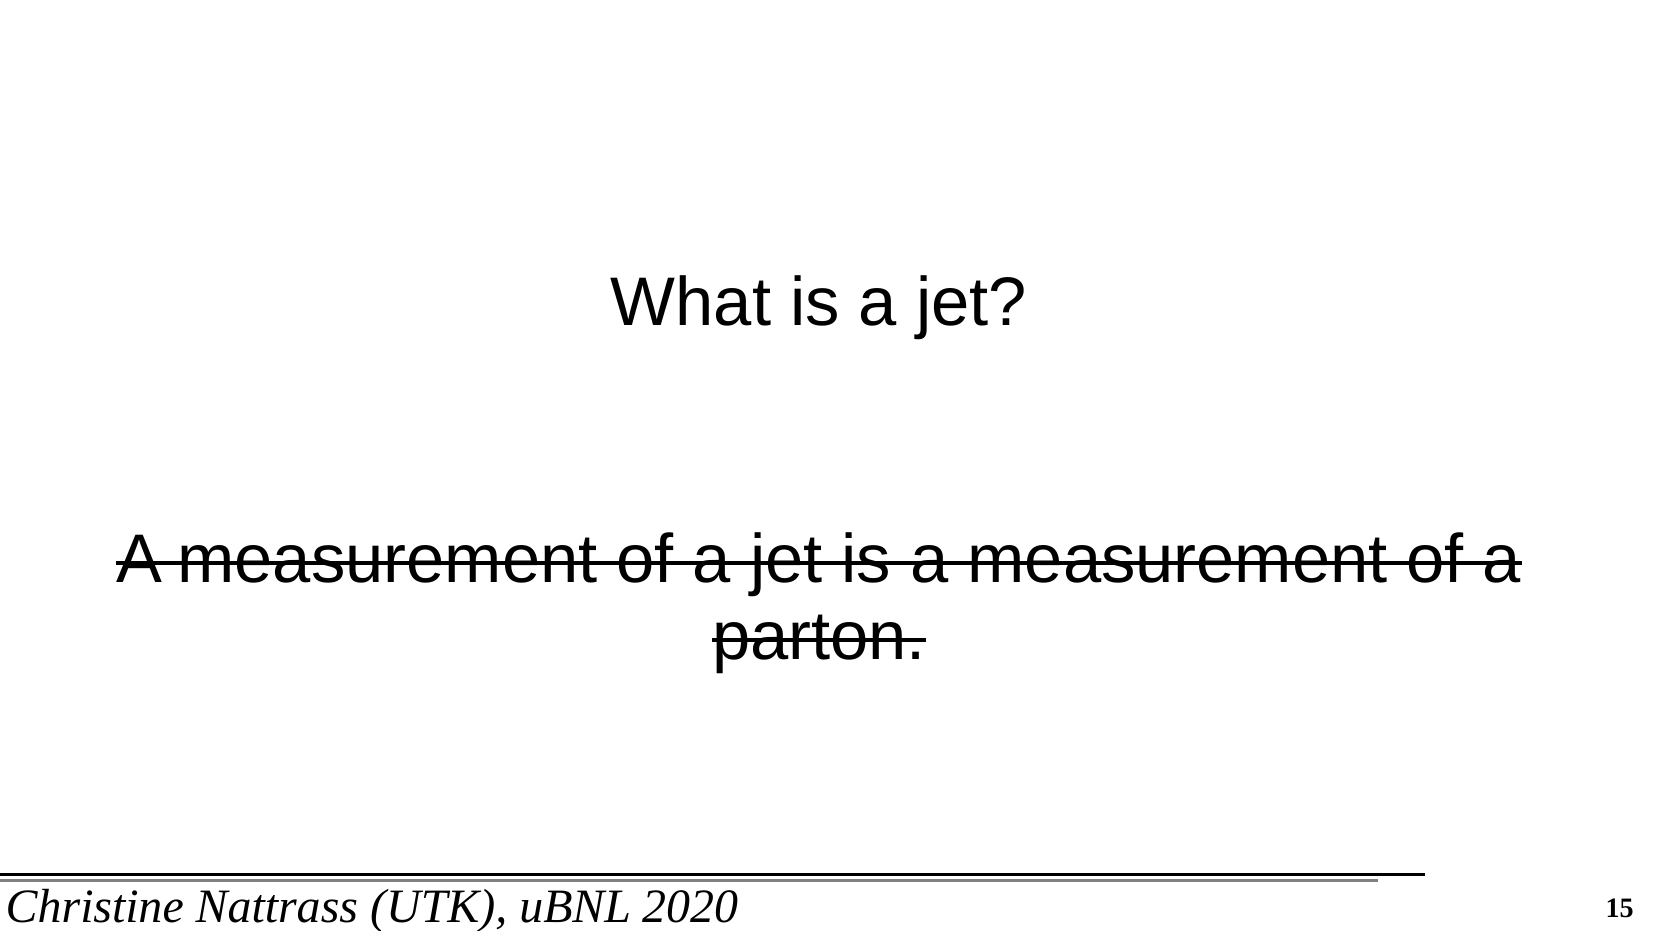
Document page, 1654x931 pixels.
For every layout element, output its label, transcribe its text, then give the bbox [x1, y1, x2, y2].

title A measurement of a jet is a measurement of a parton. [75, 493, 1564, 701]
title What is a jet? [75, 198, 1564, 406]
